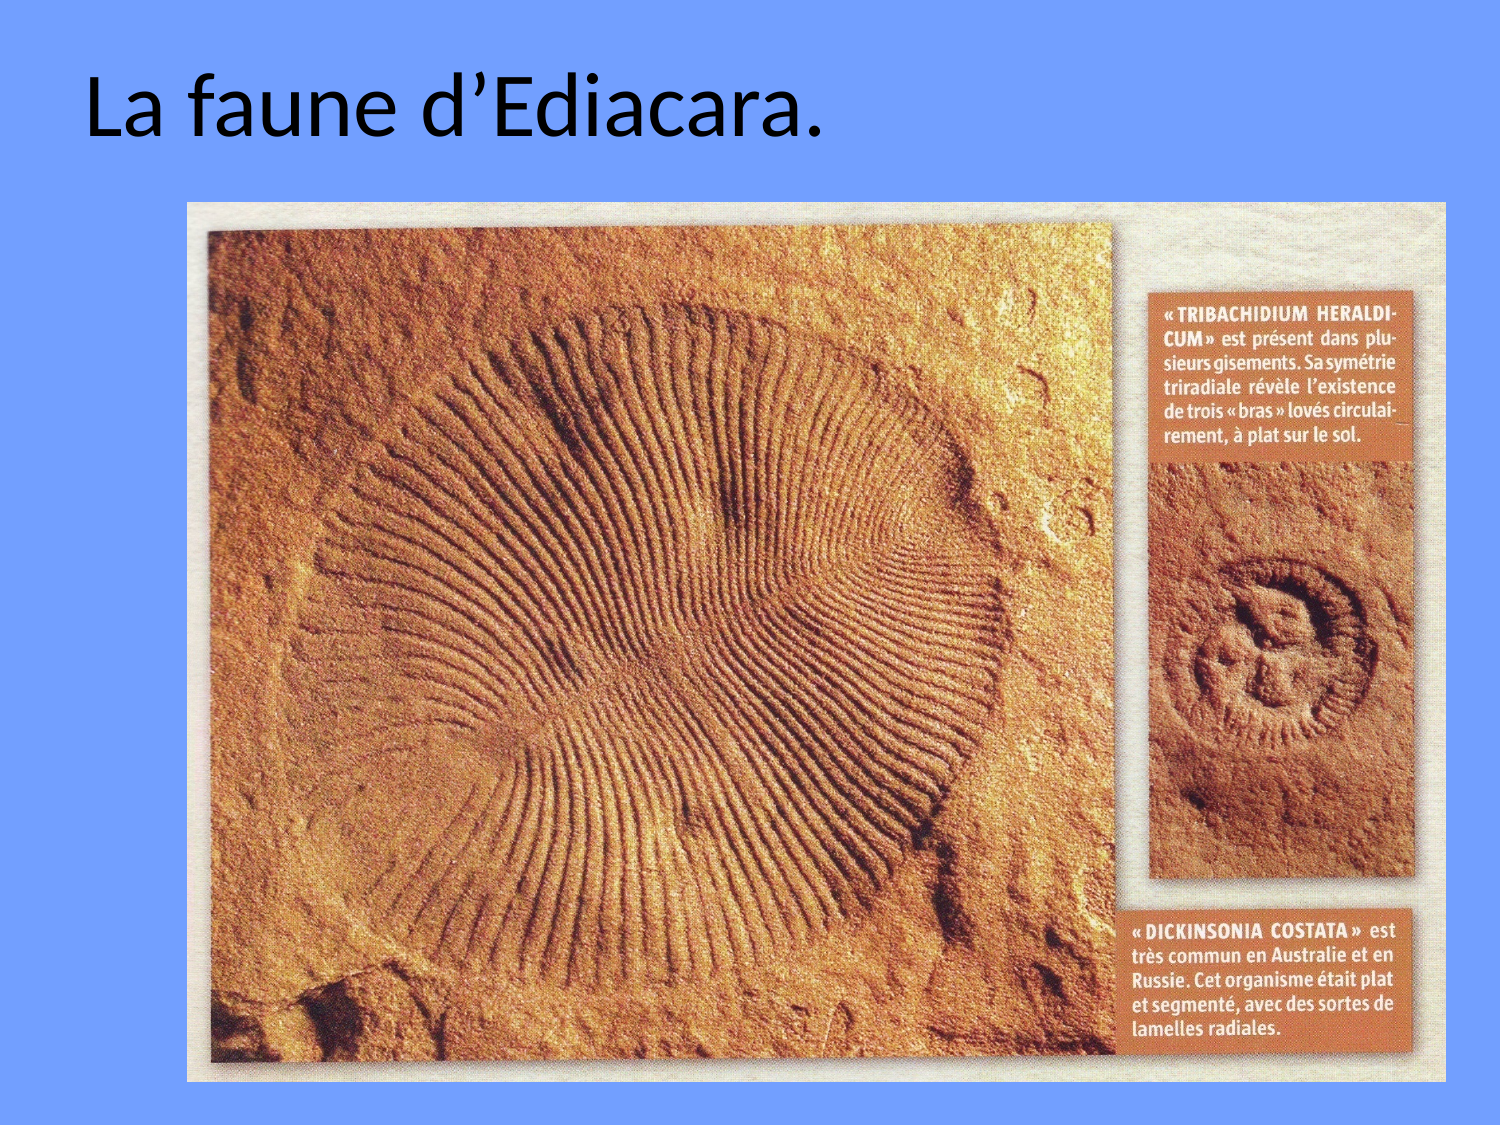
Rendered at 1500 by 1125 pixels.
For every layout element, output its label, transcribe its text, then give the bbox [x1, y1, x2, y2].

text_box La faune d’Ediacara. [24, 37, 888, 163]
picture [187, 202, 1446, 1082]
